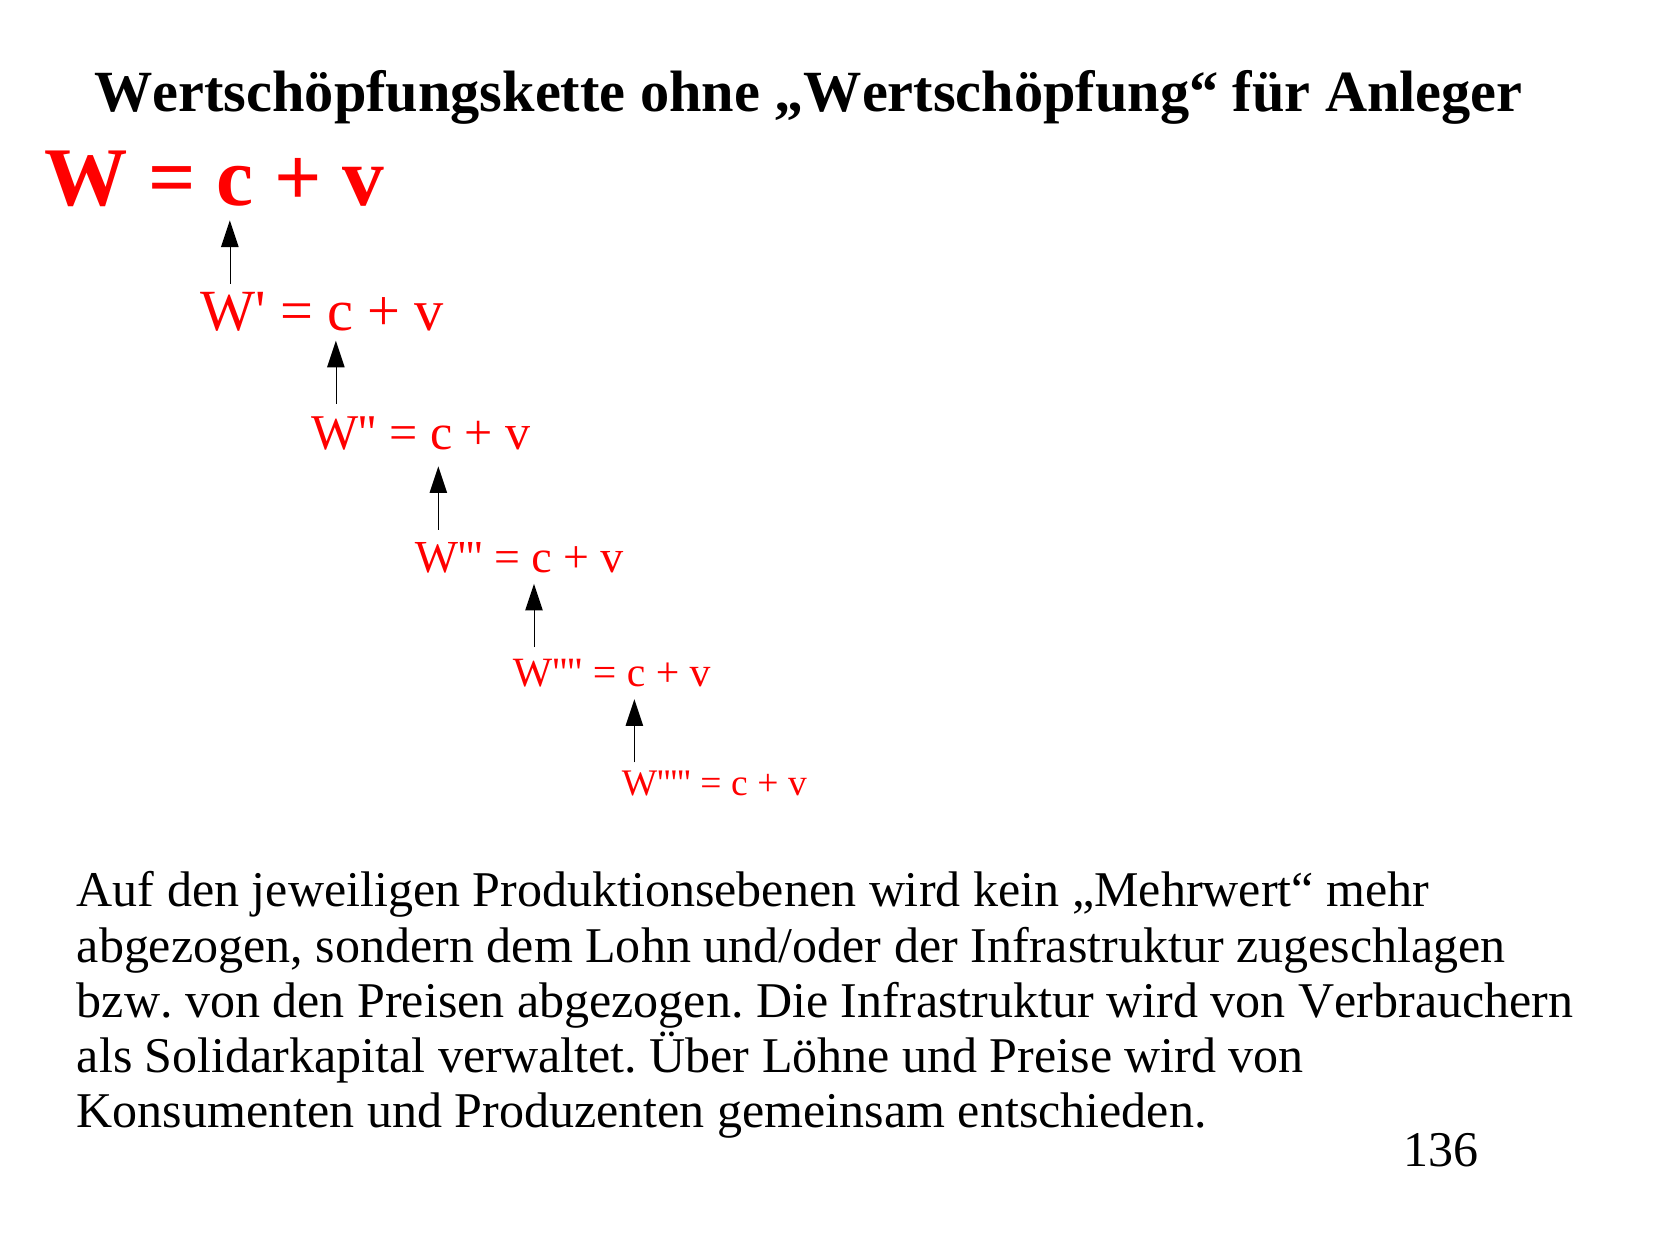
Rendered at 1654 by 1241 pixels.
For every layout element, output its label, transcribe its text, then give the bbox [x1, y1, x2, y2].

text_box W''' = c + v [414, 531, 704, 588]
text_box W'' = c + v [311, 405, 626, 466]
text_box W' = c + v [200, 277, 553, 350]
text_box <Nummer> [1403, 1122, 1639, 1183]
text_box Wertschöpfungskette ohne „Wertschöpfung“ für Anleger [94, 59, 1536, 136]
text_box W''''' = c + v [621, 762, 880, 810]
text_box W = c + v [44, 131, 544, 241]
text_box W'''' = c + v [512, 649, 796, 702]
text_box Auf den jeweiligen Produktionsebenen wird kein „Mehrwert“ mehr abgezogen, sondern dem Lohn und/oder der Infrastruktur zugeschlagen bzw. von den Preisen abgezogen. Die Infrastruktur wird von Verbrauchern als Solidarkapital verwaltet. Über Löhne und Preise wird von Konsumenten und Produzenten gemeinsam entschieden. [76, 862, 1595, 1188]
